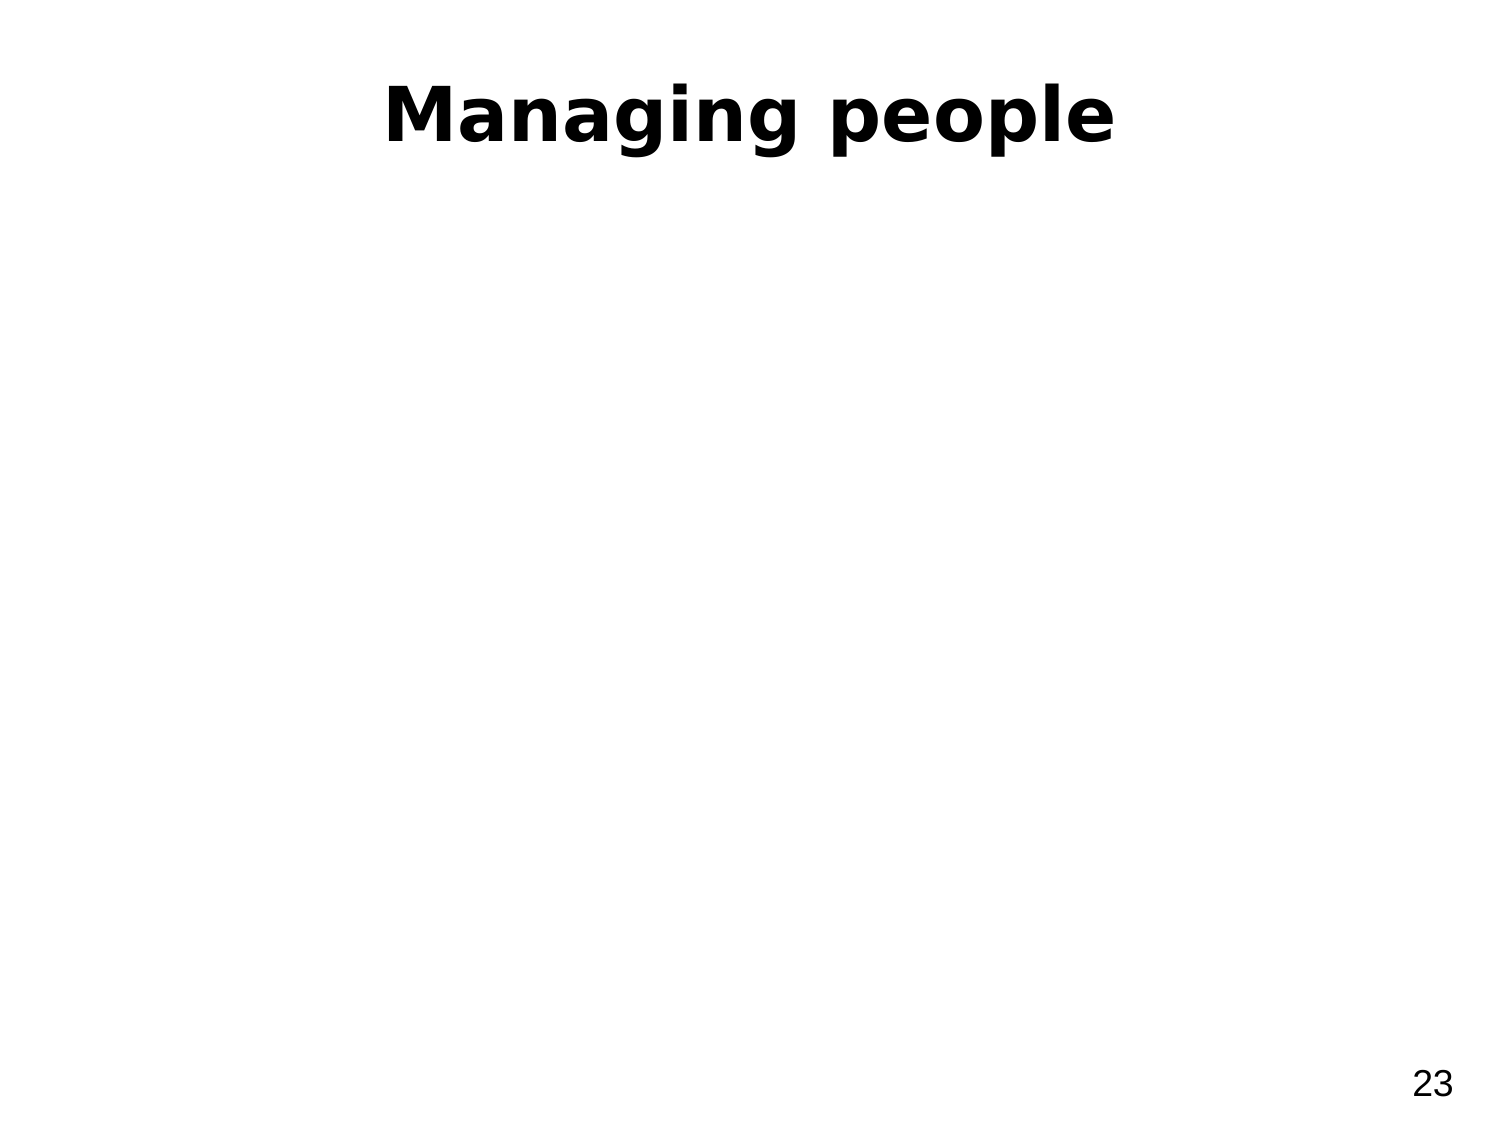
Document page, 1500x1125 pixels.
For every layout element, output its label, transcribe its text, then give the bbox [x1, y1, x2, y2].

title Managing people [75, 44, 1425, 177]
